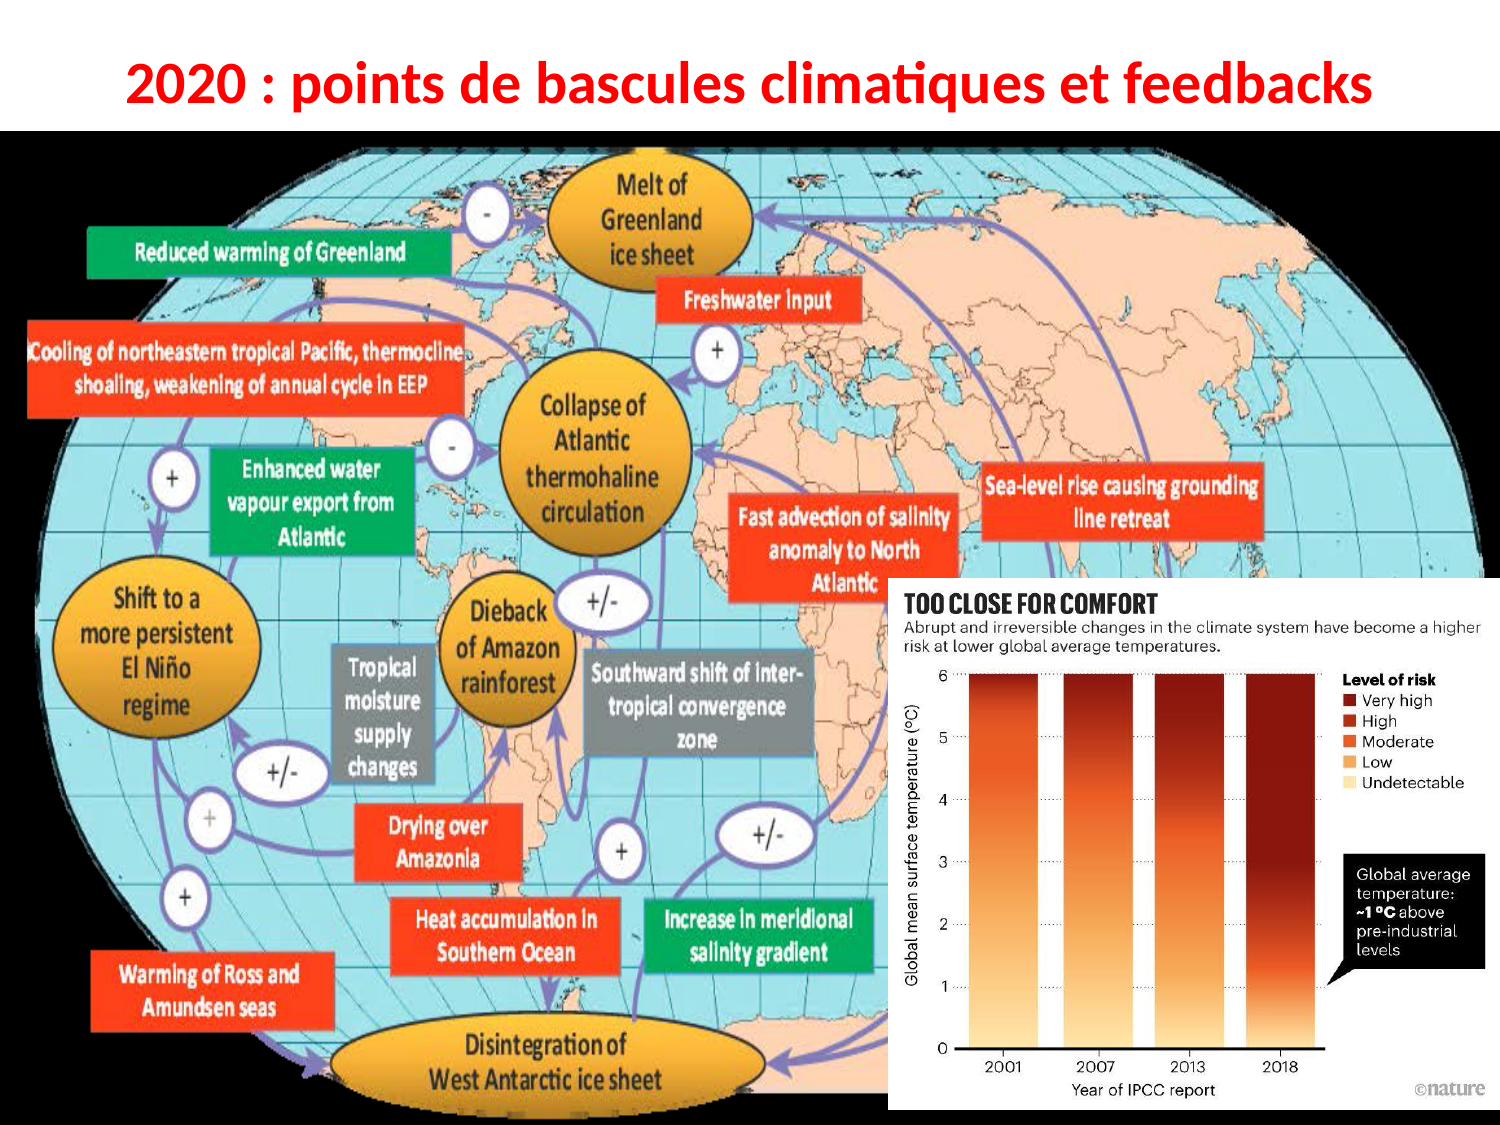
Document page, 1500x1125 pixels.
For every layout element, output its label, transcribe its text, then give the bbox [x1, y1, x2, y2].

title 2020 : points de bascules climatiques et feedbacks [75, 27, 1425, 131]
picture [0, 131, 1500, 1125]
